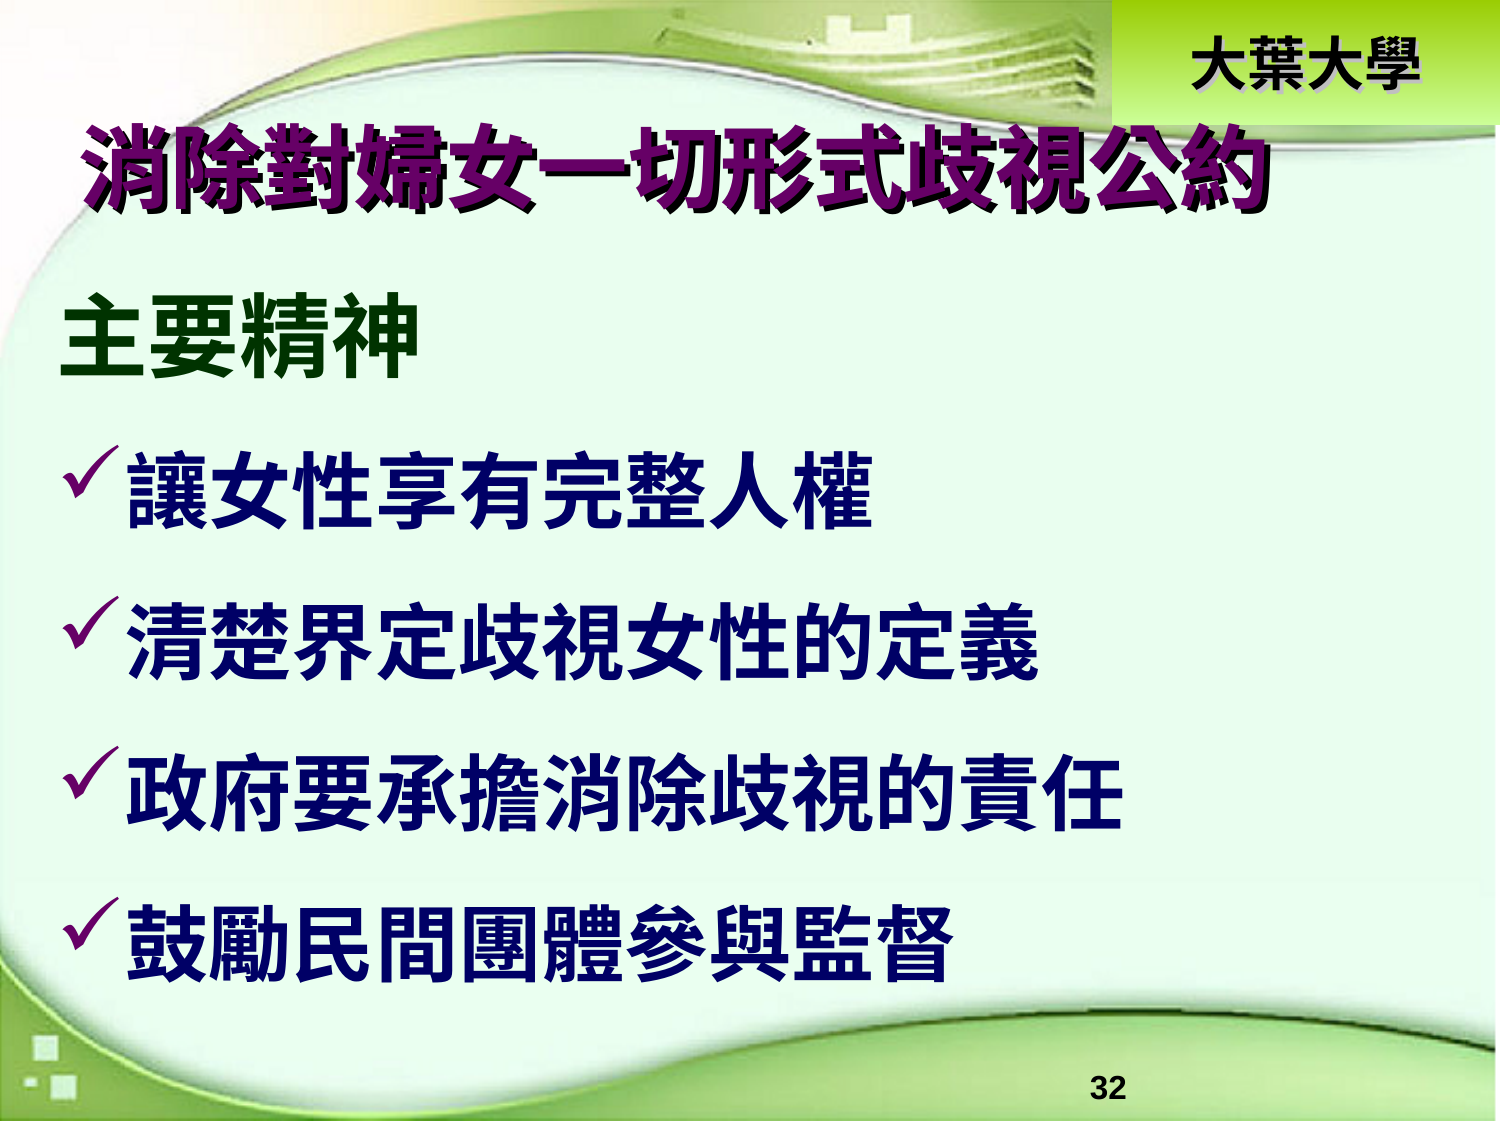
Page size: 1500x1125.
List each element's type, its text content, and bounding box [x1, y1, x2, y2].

text_box 主要精神 讓女性享有完整人權 清楚界定歧視女性的定義 政府要承擔消除歧視的責任 鼓勵民間團體參與監督 [41, 243, 1373, 1063]
text_box 消除對婦女一切形式歧視公約 [0, 101, 1351, 290]
